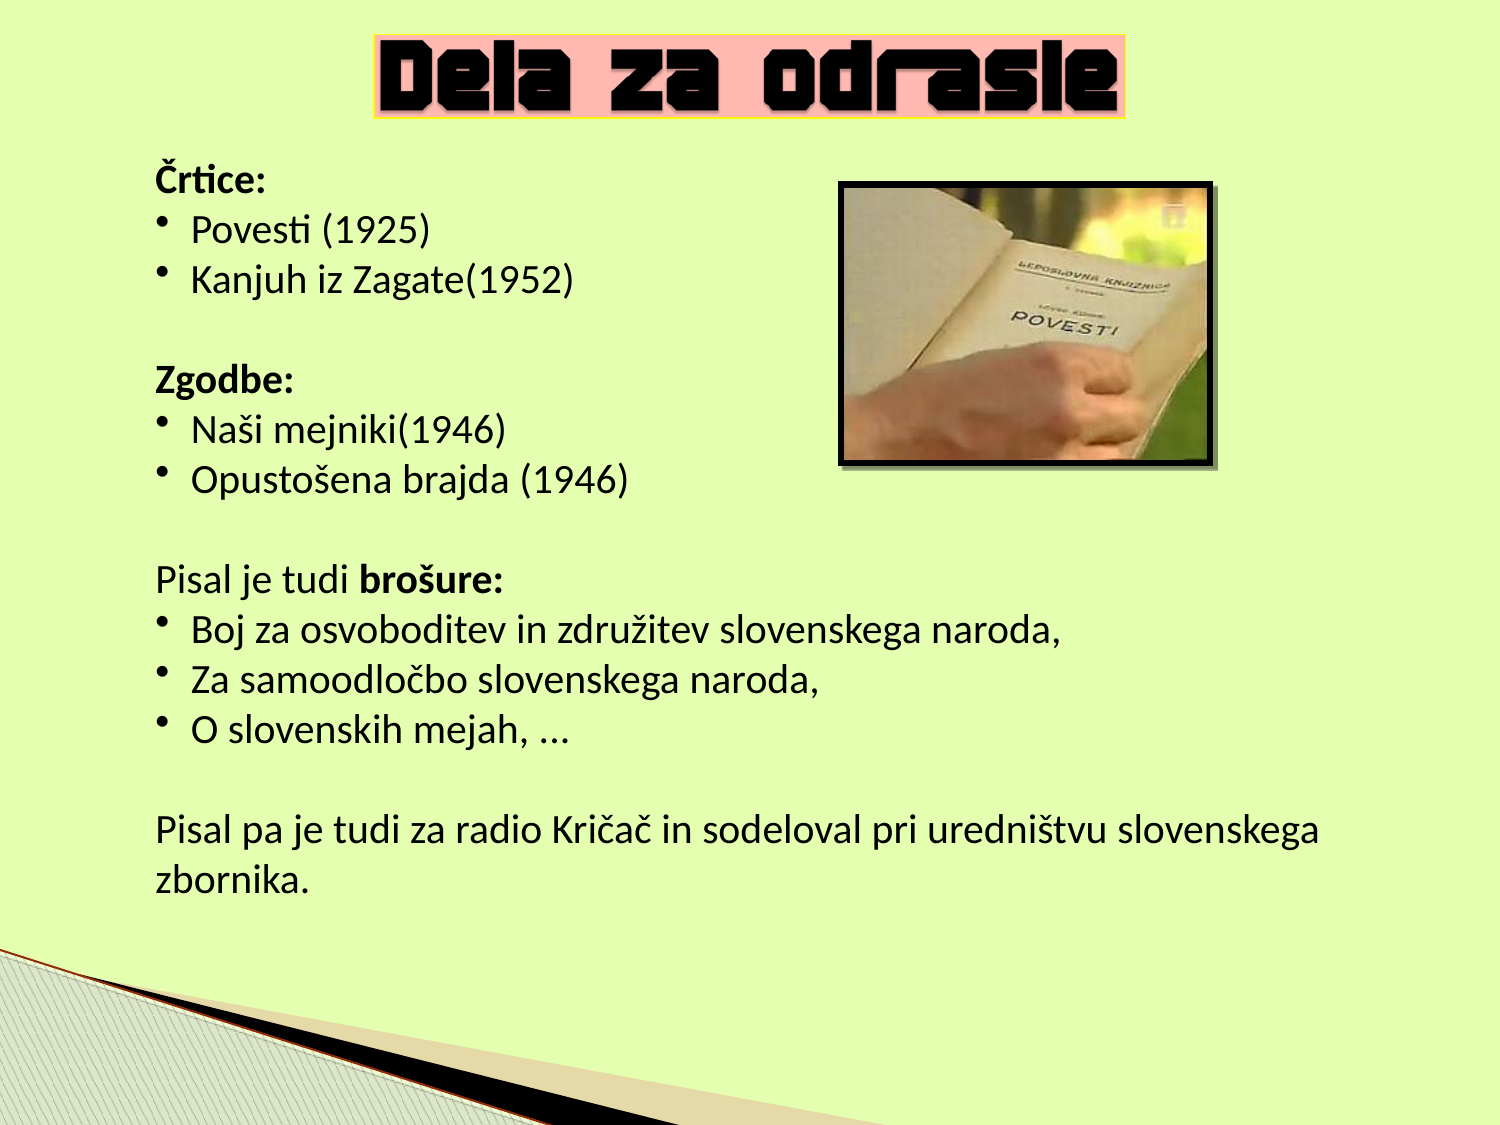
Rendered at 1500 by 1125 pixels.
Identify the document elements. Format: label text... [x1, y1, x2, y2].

text_box Črtice: Povesti (1925) Kanjuh iz Zagate(1952) Zgodbe: Naši mejniki(1946) Opustošena brajda (1946) Pisal je tudi brošure: Boj za osvoboditev in združitev slovenskega naroda, Za samoodločbo slovenskega naroda, O slovenskih mejah, ... Pisal pa je tudi za radio Kričač in sodeloval pri uredništvu slovenskega zbornika. [140, 144, 1500, 910]
picture [375, 35, 1125, 118]
picture [843, 187, 1208, 460]
